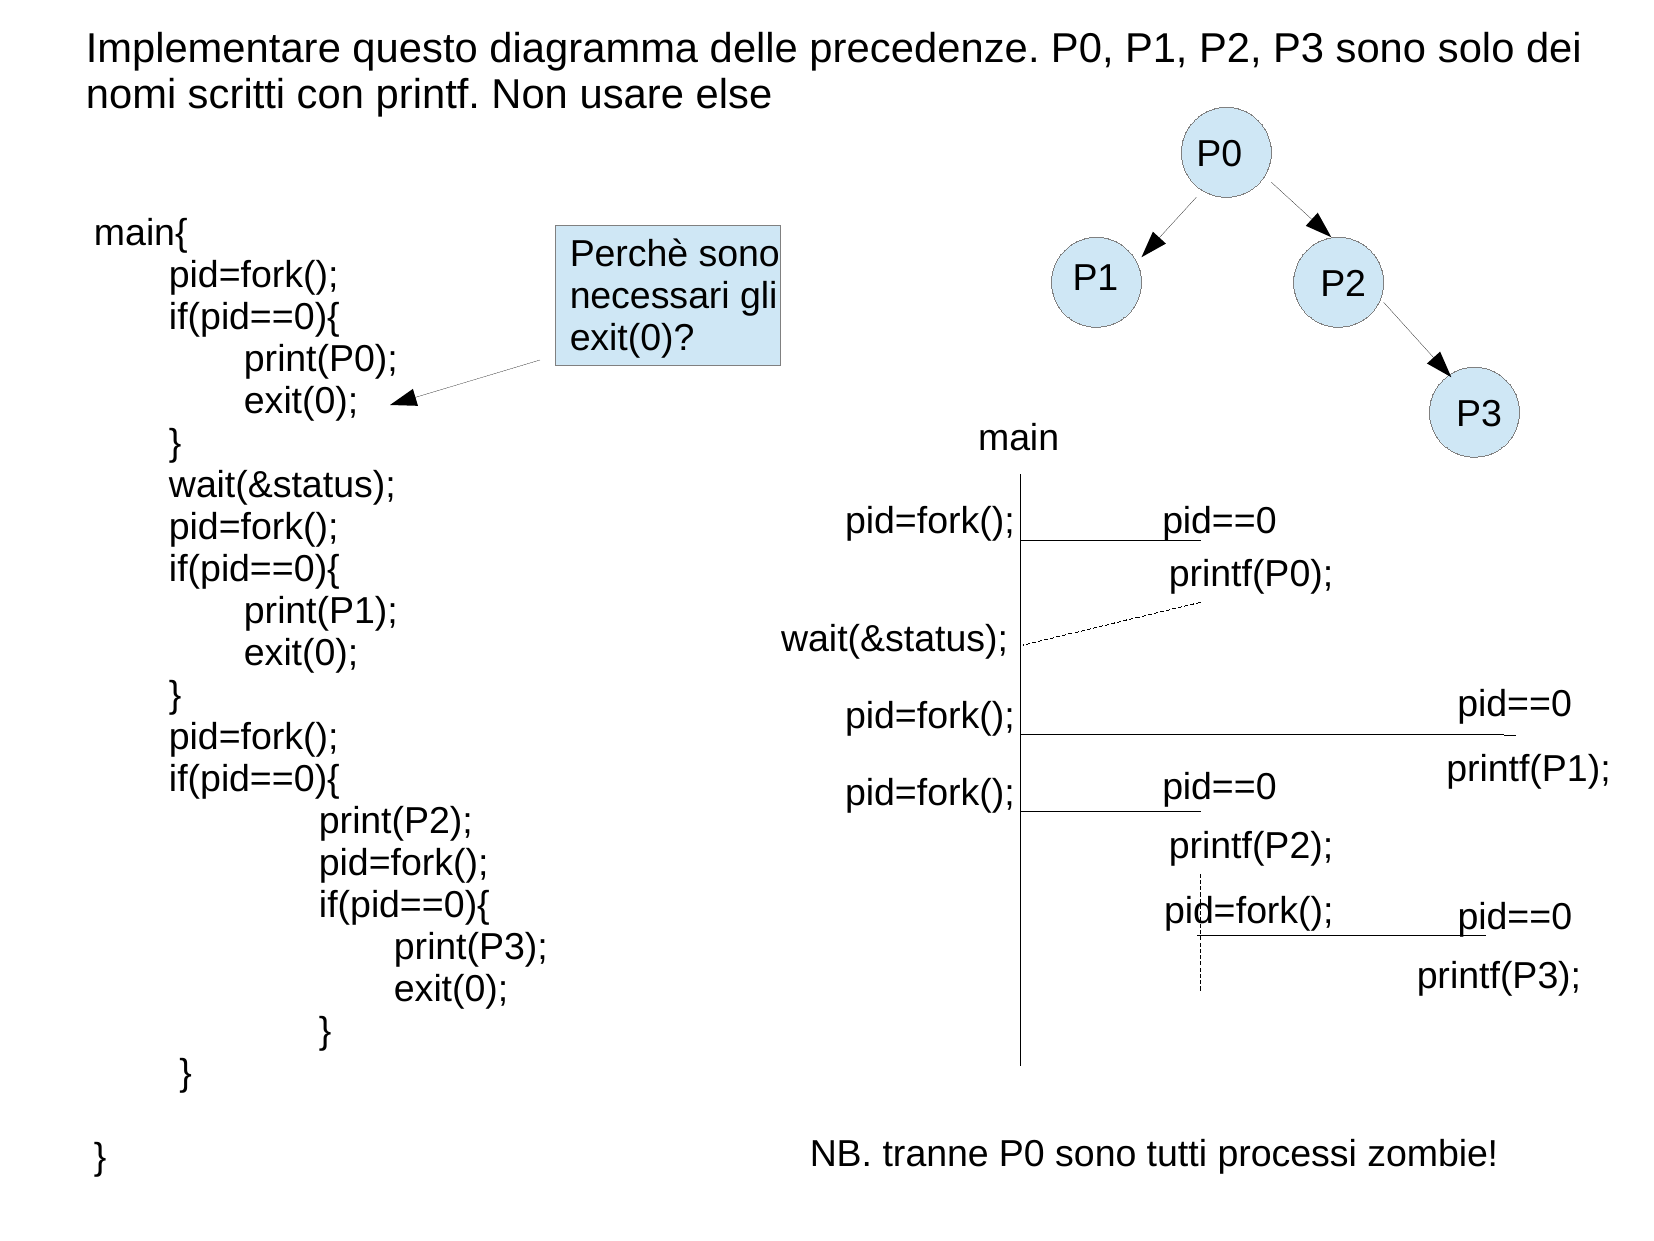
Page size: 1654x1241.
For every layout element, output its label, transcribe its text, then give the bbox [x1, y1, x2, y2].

text_box main{ pid=fork(); if(pid==0){ print(P0); exit(0); } wait(&status); pid=fork(); if(pid==0){ print(P1); exit(0); } pid=fork(); if(pid==0){ print(P2); pid=fork(); if(pid==0){ print(P3); exit(0); } } } [79, 204, 950, 1209]
text_box [1051, 260, 1057, 304]
text_box pid==0 [1442, 888, 1588, 946]
text_box printf(P0); [1154, 545, 1411, 603]
text_box P1 [1057, 249, 1208, 307]
text_box printf(P1); [1431, 740, 1654, 798]
text_box [1190, 107, 1263, 125]
text_box [1066, 237, 1127, 249]
text_box [1058, 307, 1135, 328]
text_box wait(&status); [766, 610, 1024, 668]
text_box pid=fork(); [830, 764, 1030, 821]
text_box pid=fork(); [830, 687, 1030, 745]
text_box pid=fork(); [1149, 882, 1349, 940]
text_box printf(P3); [1402, 947, 1603, 1004]
text_box pid=fork(); [830, 492, 1030, 550]
text_box pid==0 [1147, 492, 1292, 550]
list Implementare questo diagramma delle precedenze. P0, P1, P2, P3 sono solo dei nomi scritti con printf. Non usare else [15, 24, 1636, 142]
text_box Perchè sono necessari gli exit(0)? [555, 225, 841, 366]
text_box main [963, 409, 1075, 466]
text_box P2 [1305, 255, 1456, 313]
text_box NB. tranne P0 sono tutti processi zombie! [795, 1125, 1561, 1182]
text_box [1193, 183, 1260, 198]
text_box P3 [1441, 385, 1592, 443]
text_box P0 [1181, 125, 1332, 183]
text_box pid==0 [1147, 758, 1292, 816]
text_box [1293, 237, 1375, 328]
text_box pid==0 [1442, 675, 1587, 733]
text_box printf(P2); [1154, 817, 1411, 875]
text_box [1429, 367, 1511, 458]
